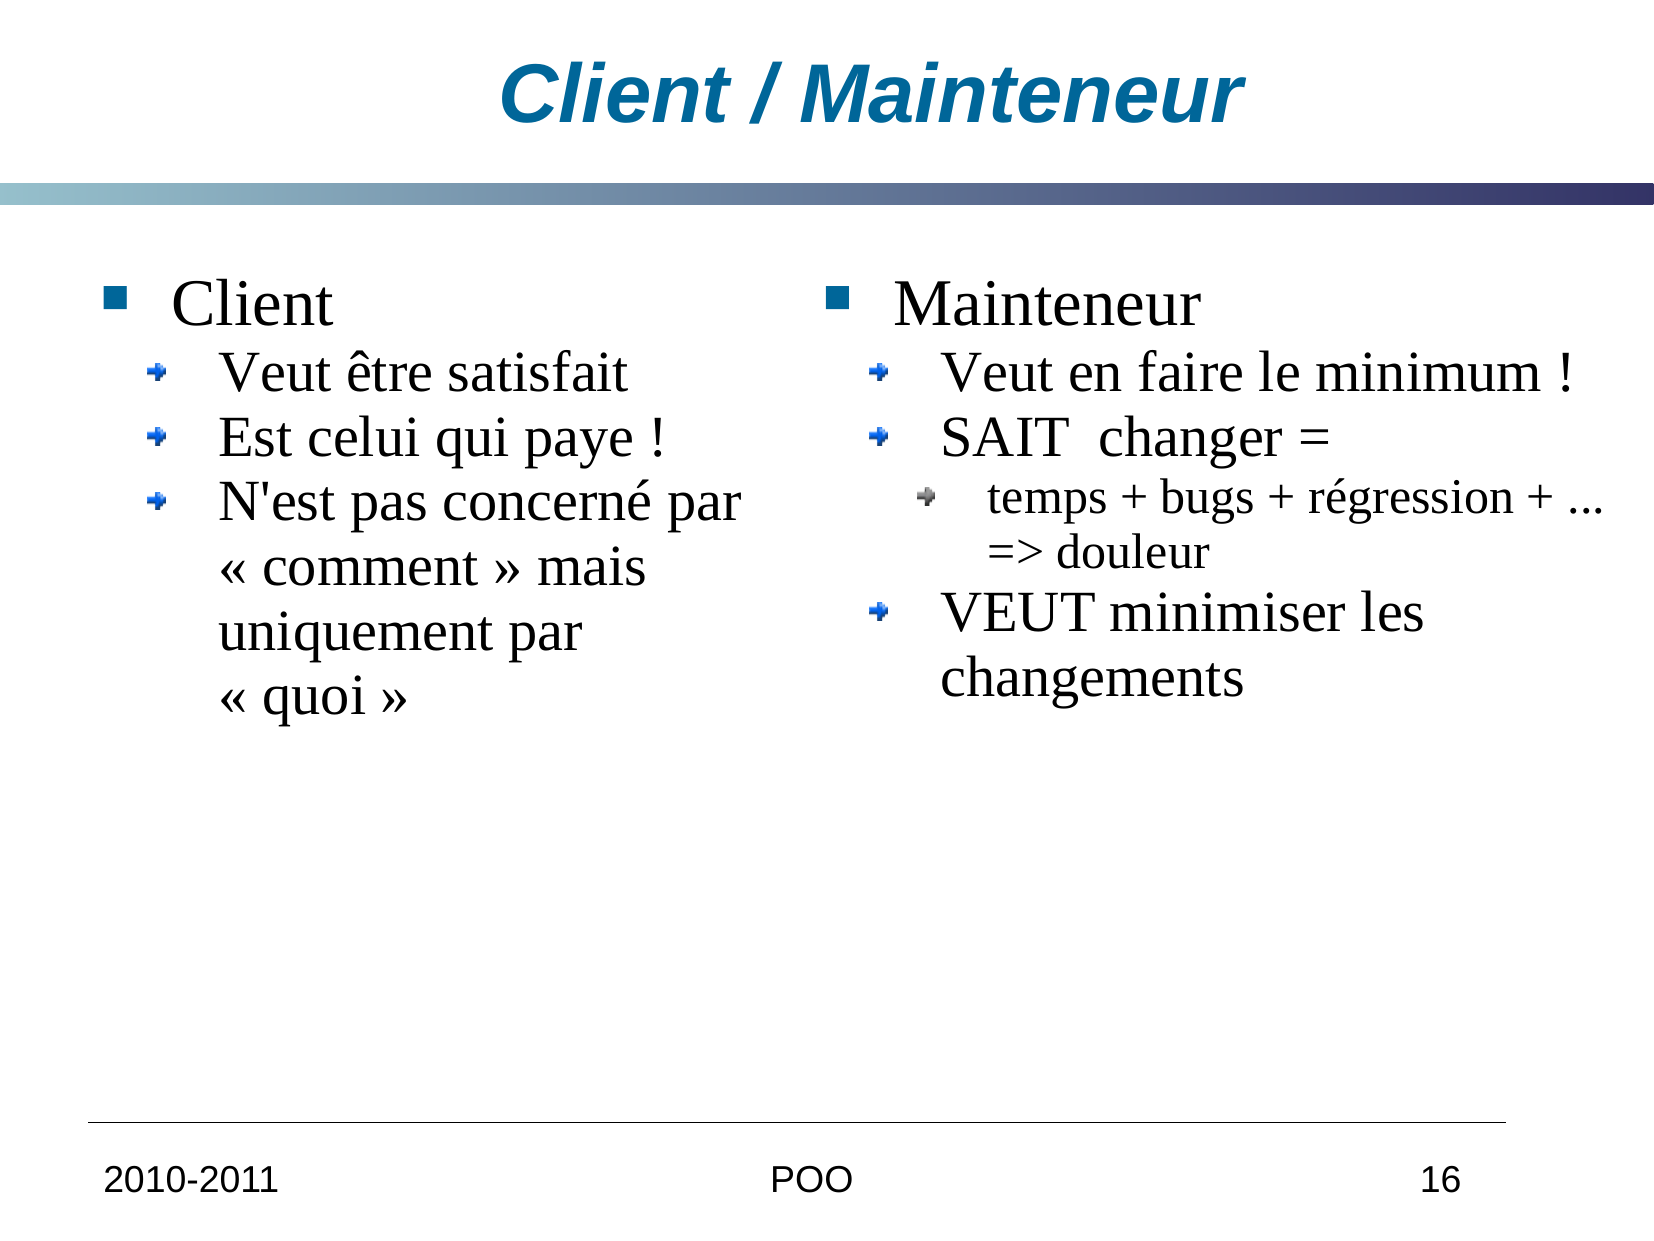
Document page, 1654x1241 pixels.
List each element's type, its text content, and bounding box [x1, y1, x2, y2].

title Client / Mainteneur [236, 9, 1506, 178]
list Mainteneur Veut en faire le minimum ! SAIT changer = temps + bugs + régression + ... => douleur VEUT minimiser les changements [810, 265, 1654, 1093]
list Client Veut être satisfait Est celui qui paye ! N'est pas concerné par « comment » mais uniquement par « quoi » [88, 265, 777, 1093]
